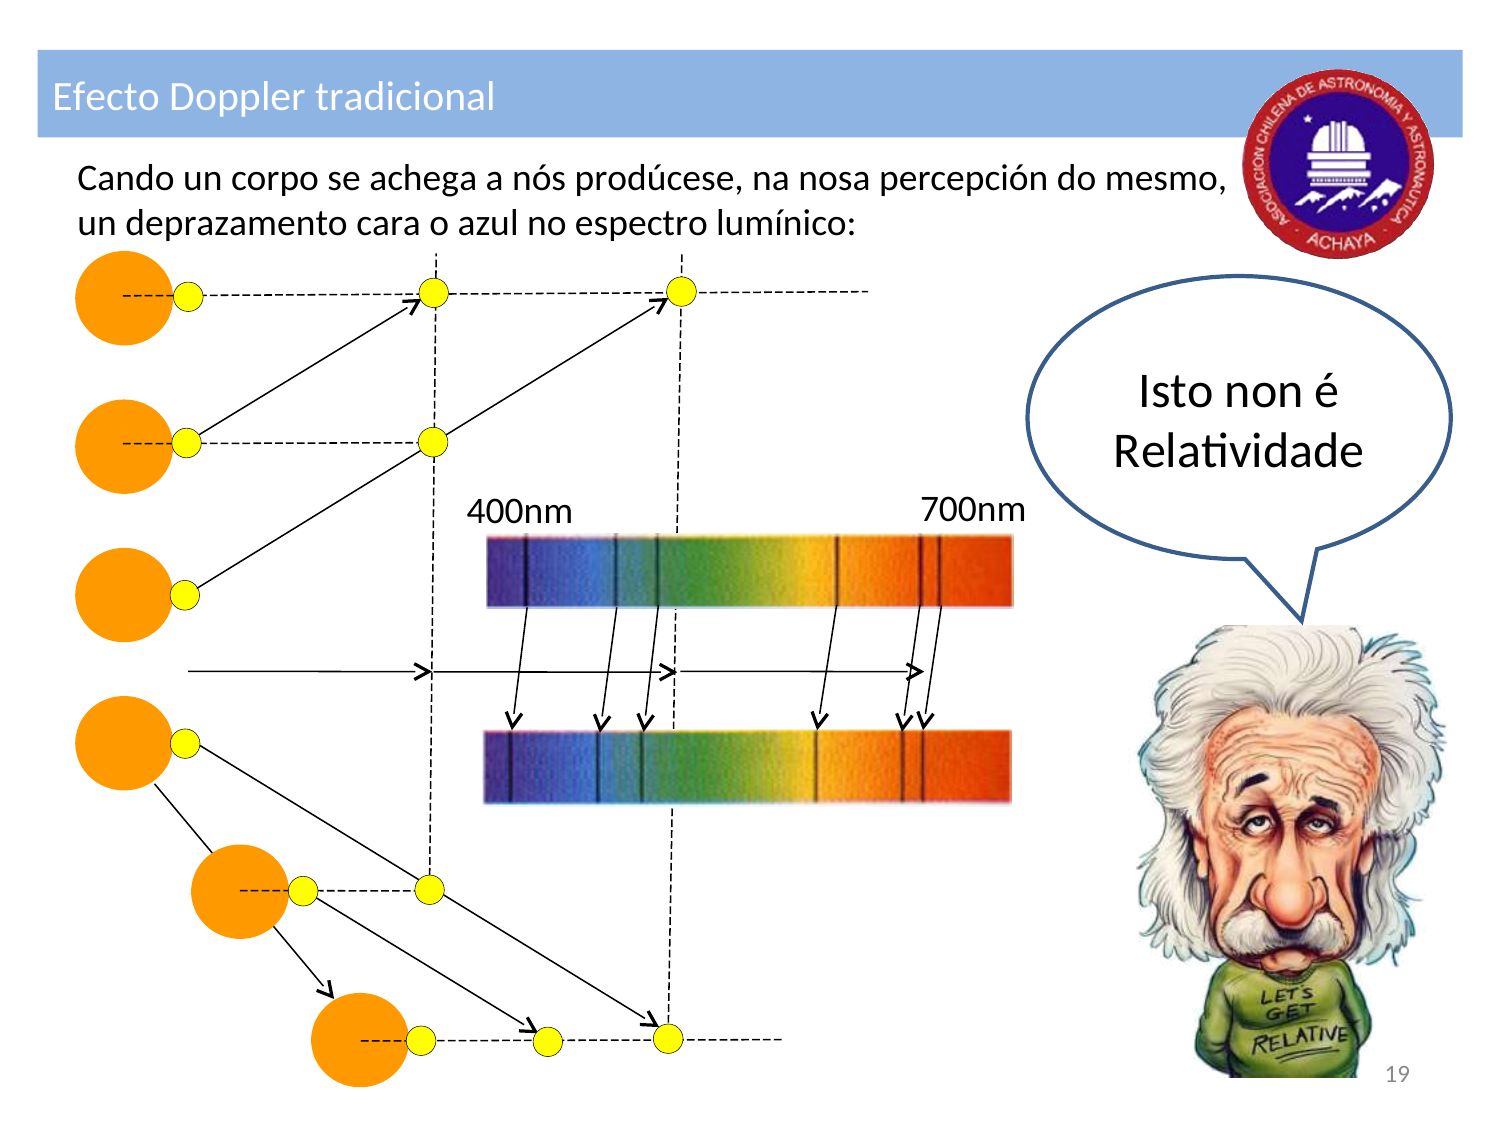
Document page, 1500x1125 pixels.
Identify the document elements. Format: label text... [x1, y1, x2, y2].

text_box [666, 276, 697, 307]
picture [486, 533, 1014, 609]
text_box 400nm [451, 478, 589, 540]
text_box [313, 995, 436, 1086]
text_box [173, 282, 204, 312]
text_box [418, 278, 449, 308]
picture [1240, 67, 1436, 260]
text_box <número> [1074, 1042, 1426, 1103]
picture [482, 729, 1012, 807]
text_box [414, 875, 445, 905]
text_box [653, 1023, 684, 1054]
text_box [193, 846, 319, 937]
text_box Cando un corpo se achega a nós prodúcese, na nosa percepción do mesmo, un deprazamento cara o azul no espectro lumínico: [62, 145, 1265, 251]
text_box [77, 698, 201, 789]
text_box 700nm [905, 476, 1042, 538]
text_box Isto non é Relatividade [1027, 276, 1451, 621]
picture [1128, 625, 1469, 1078]
text_box [77, 549, 200, 641]
text_box [77, 253, 172, 344]
text_box Efecto Doppler tradicional [37, 49, 1463, 138]
text_box [418, 427, 448, 458]
text_box [533, 1027, 563, 1057]
text_box [77, 401, 202, 492]
